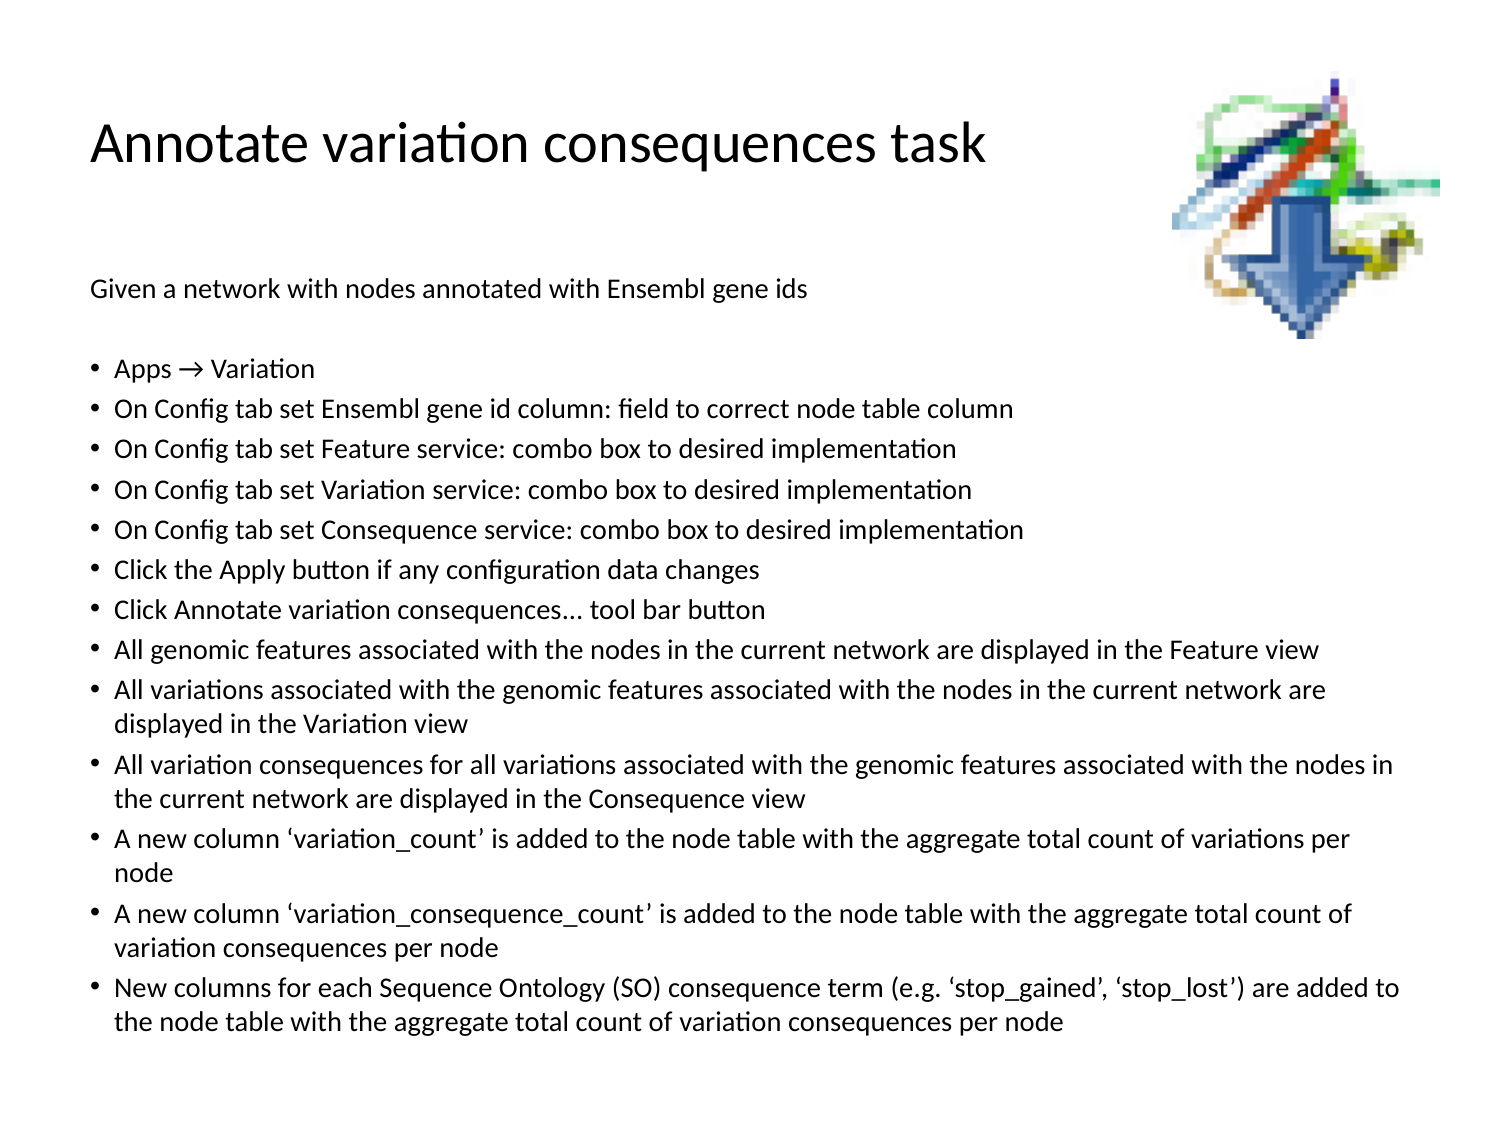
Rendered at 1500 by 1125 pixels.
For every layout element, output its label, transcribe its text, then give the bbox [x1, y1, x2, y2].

title Annotate variation consequences task [75, 45, 1425, 233]
list Given a network with nodes annotated with Ensembl gene ids Apps → Variation On Config tab set Ensembl gene id column: field to correct node table column On Config tab set Feature service: combo box to desired implementation On Config tab set Variation service: combo box to desired implementation On Config tab set Consequence service: combo box to desired implementation Click the Apply button if any configuration data changes Click Annotate variation consequences... tool bar button All genomic features associated with the nodes in the current network are displayed in the Feature view All variations associated with the genomic features associated with the nodes in the current network are displayed in the Variation view All variation consequences for all variations associated with the genomic features associated with the nodes in the current network are displayed in the Consequence view A new column ‘variation_count’ is added to the node table with the aggregate total count of variations per node A new column ‘variation_consequence_count’ is added to the node table with the aggregate total count of variation consequences per node New columns for each Sequence Ontology (SO) consequence term (e.g. ‘stop_gained’, ‘stop_lost’) are added to the node table with the aggregate total count of variation consequences per node [75, 262, 1425, 1052]
picture [1172, 71, 1440, 339]
